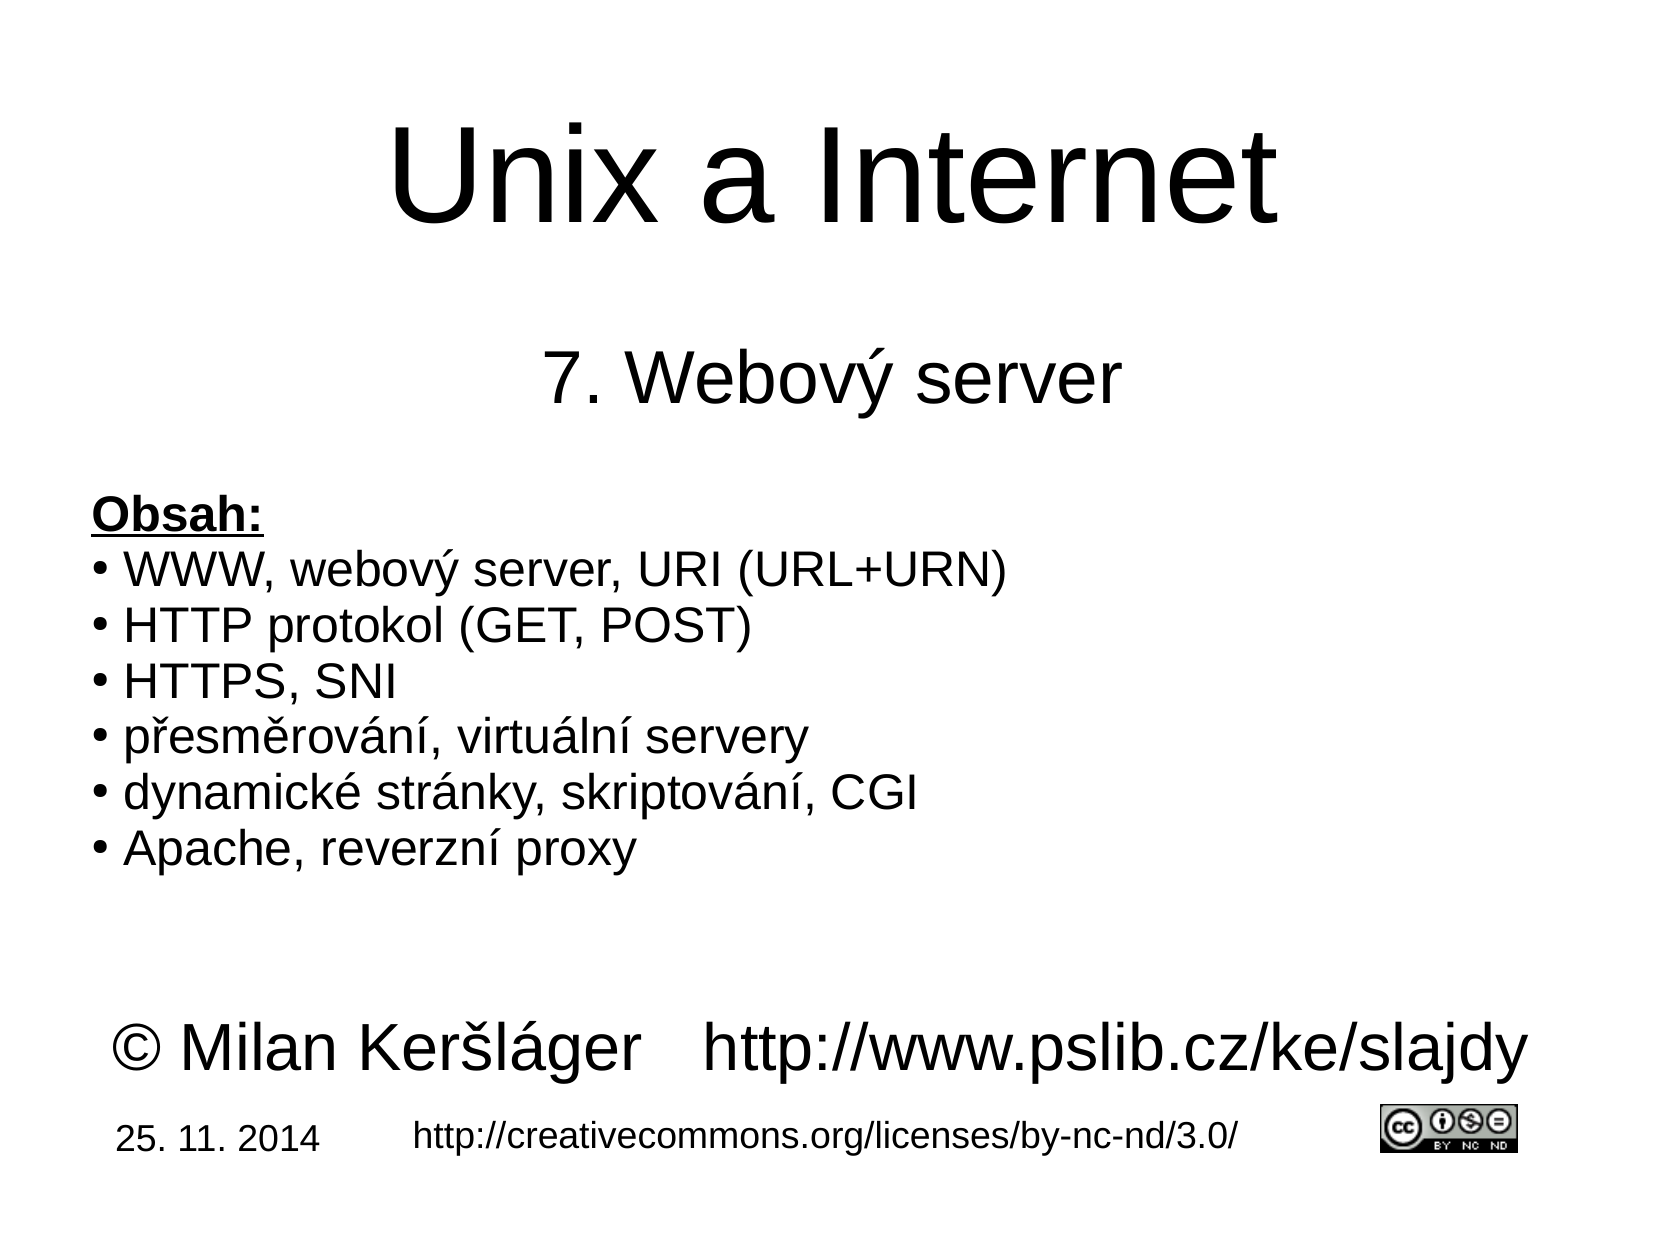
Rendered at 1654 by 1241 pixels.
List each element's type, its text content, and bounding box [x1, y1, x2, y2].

text_box Obsah: WWW, webový server, URI (URL+URN) HTTP protokol (GET, POST) HTTPS, SNI přesměrování, virtuální servery dynamické stránky, skriptování, CGI Apache, reverzní proxy [76, 478, 1583, 884]
picture [1380, 1104, 1518, 1153]
title Unix a Internet 7. Webový server [88, 56, 1577, 461]
text_box http://creativecommons.org/licenses/by-nc-nd/3.0/ [339, 1107, 1313, 1165]
text_box 25. 11. 2014 [100, 1110, 355, 1168]
list © Milan Keršláger http://www.pslib.cz/ke/slajdy [76, 1009, 1565, 1087]
